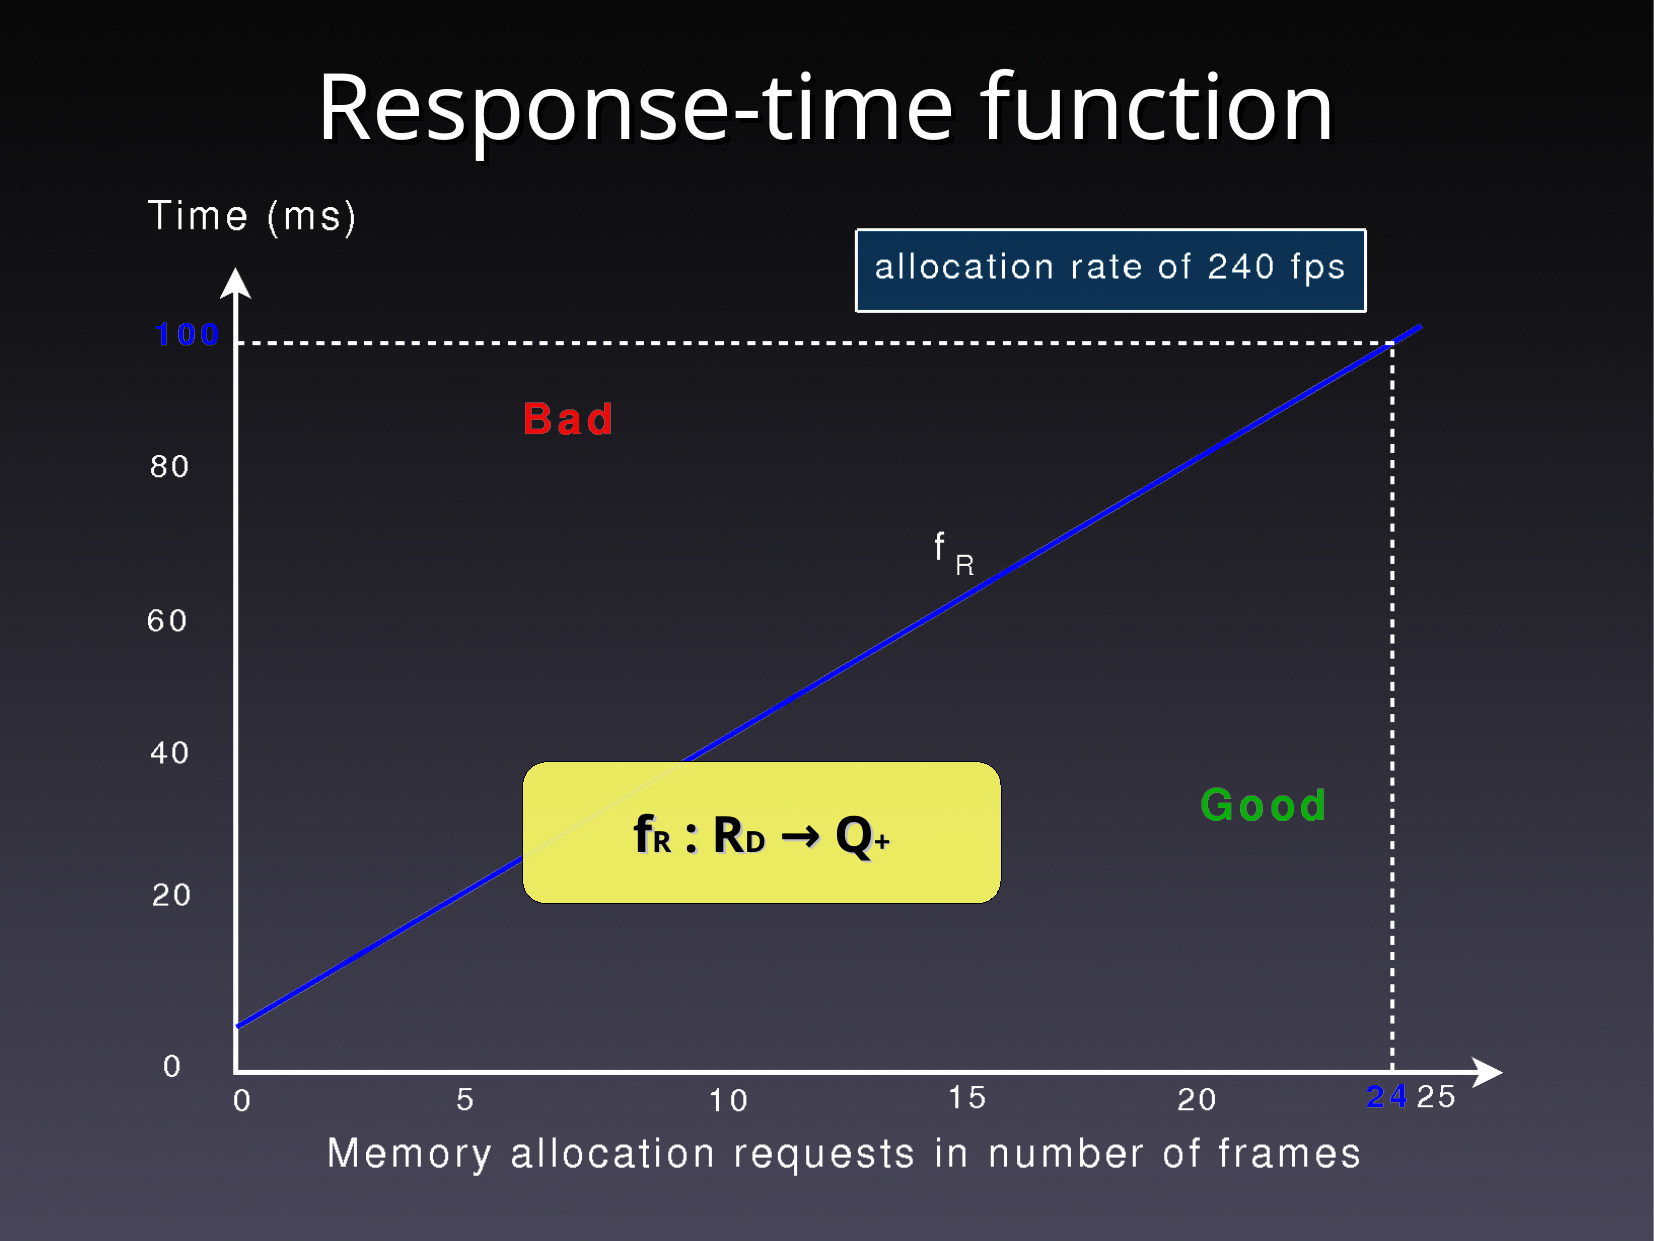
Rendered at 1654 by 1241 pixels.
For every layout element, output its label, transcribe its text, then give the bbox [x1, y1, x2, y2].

title Response-time function [120, 0, 1533, 208]
text_box fR : RD → Q+ [522, 761, 1002, 904]
picture [0, 0, 1654, 1241]
